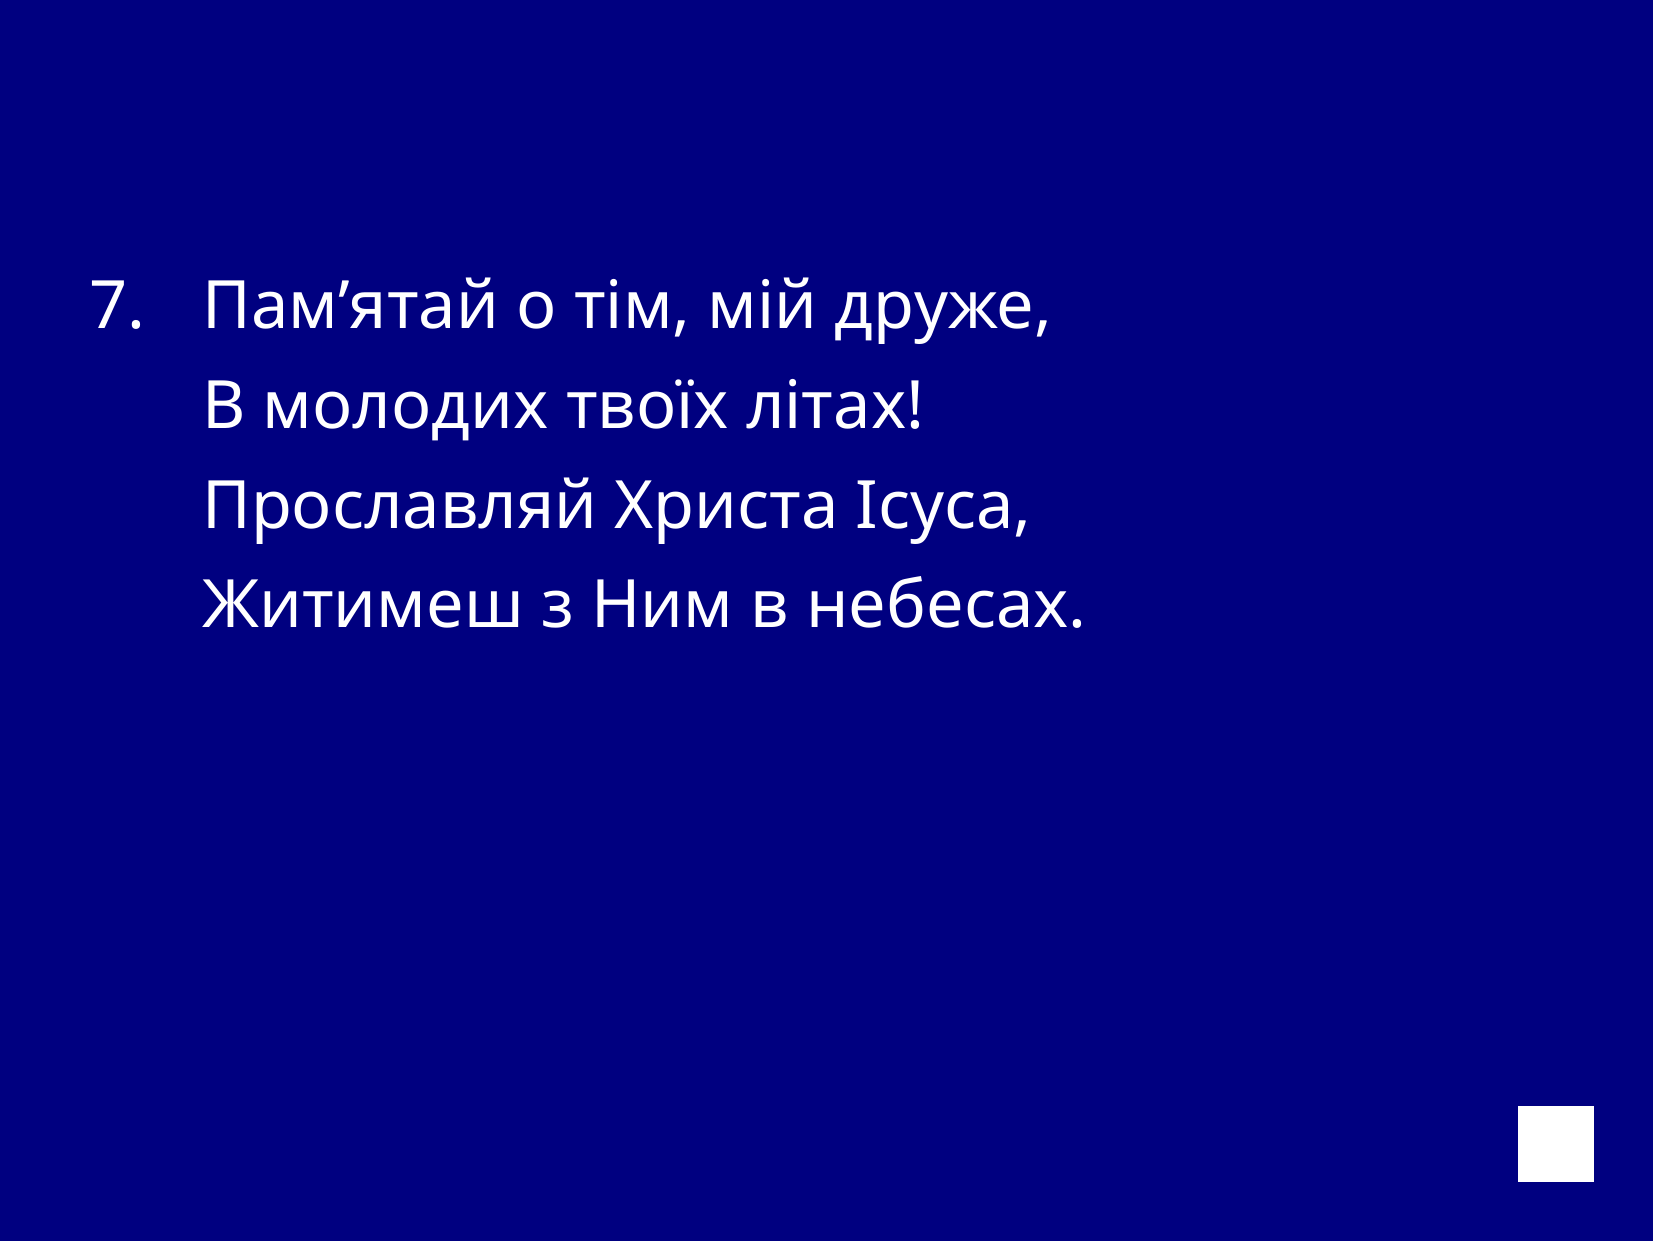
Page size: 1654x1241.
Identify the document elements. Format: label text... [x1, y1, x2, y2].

text_box [1518, 1106, 1594, 1182]
text_box 7. Пам’ятай о тім, мій друже, В молодих твоїх літах! Прославляй Христа Ісуса, Житимеш з Ним в небесах. [75, 150, 1576, 1163]
